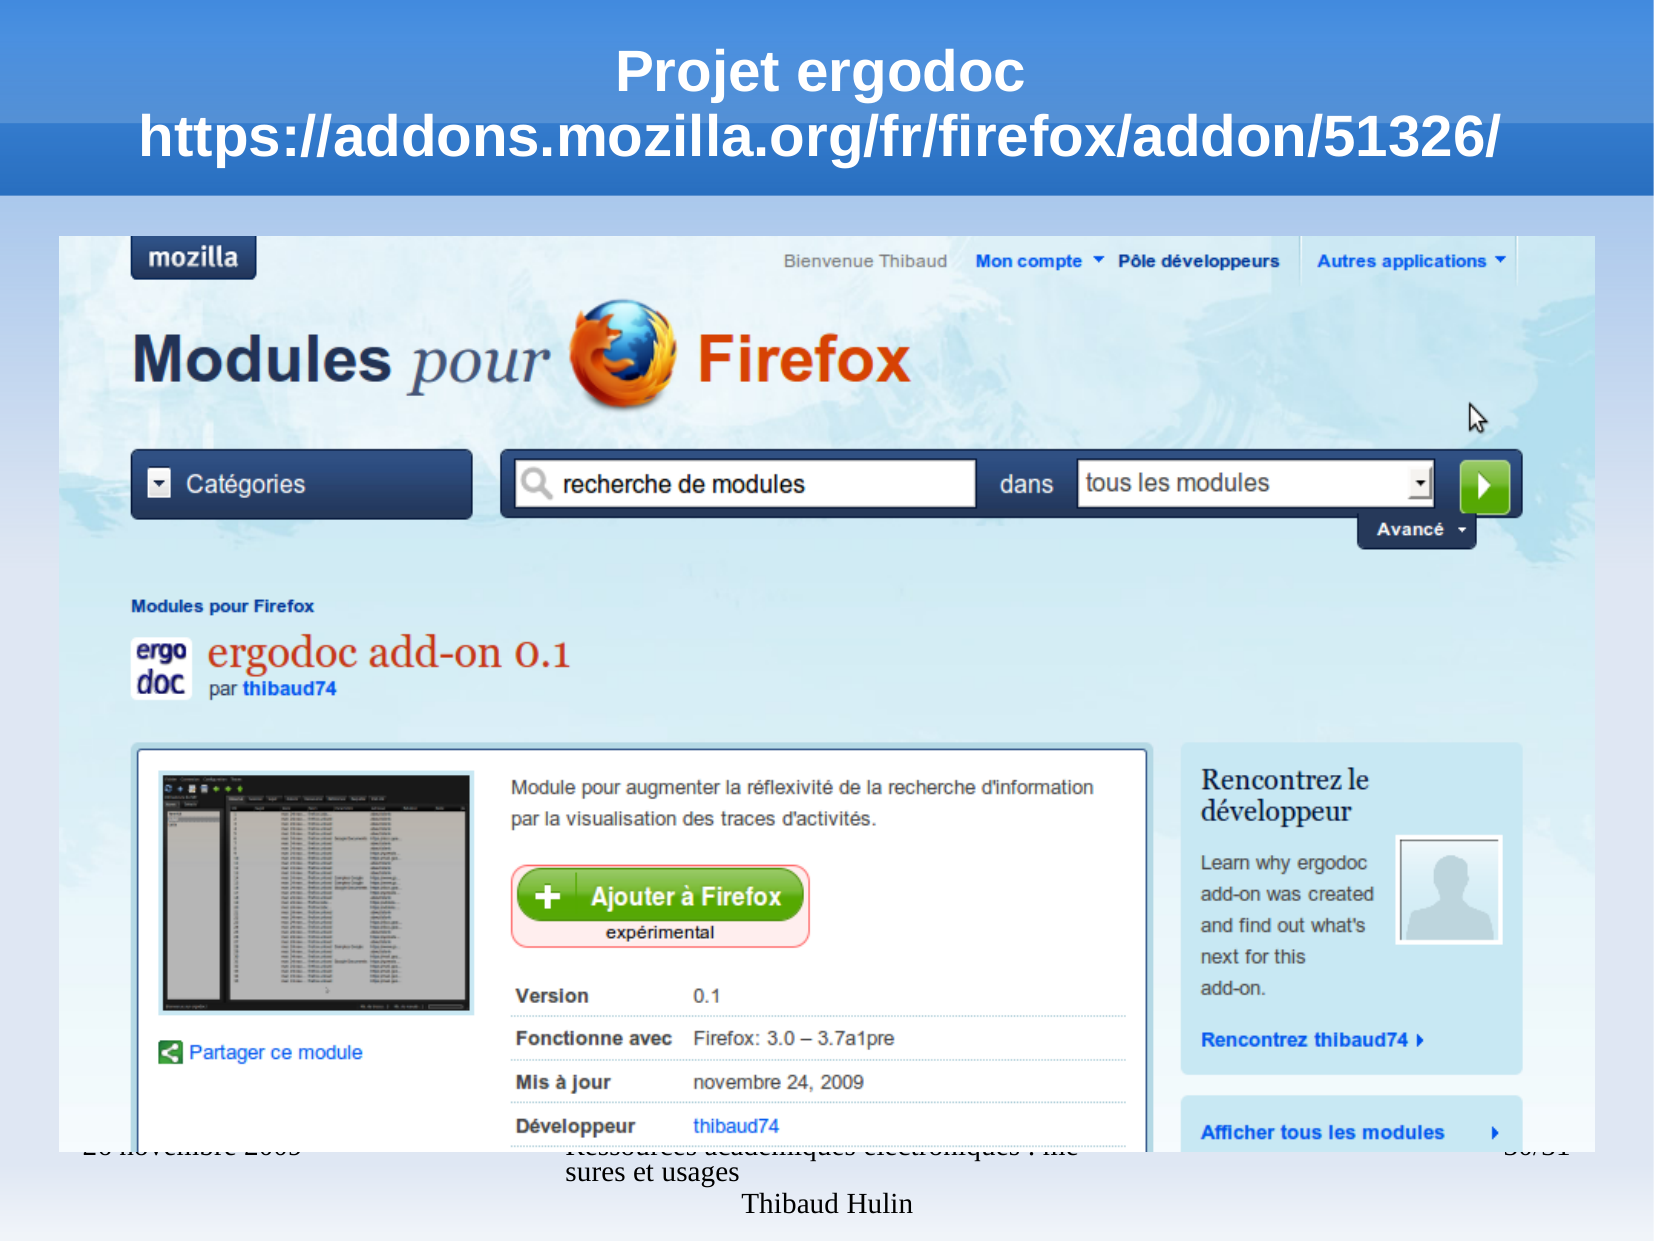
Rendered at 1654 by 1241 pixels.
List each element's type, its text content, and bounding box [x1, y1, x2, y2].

title Projet ergodoc https://addons.mozilla.org/fr/firefox/addon/51326/ [76, 0, 1565, 208]
picture [0, 0, 1654, 1241]
